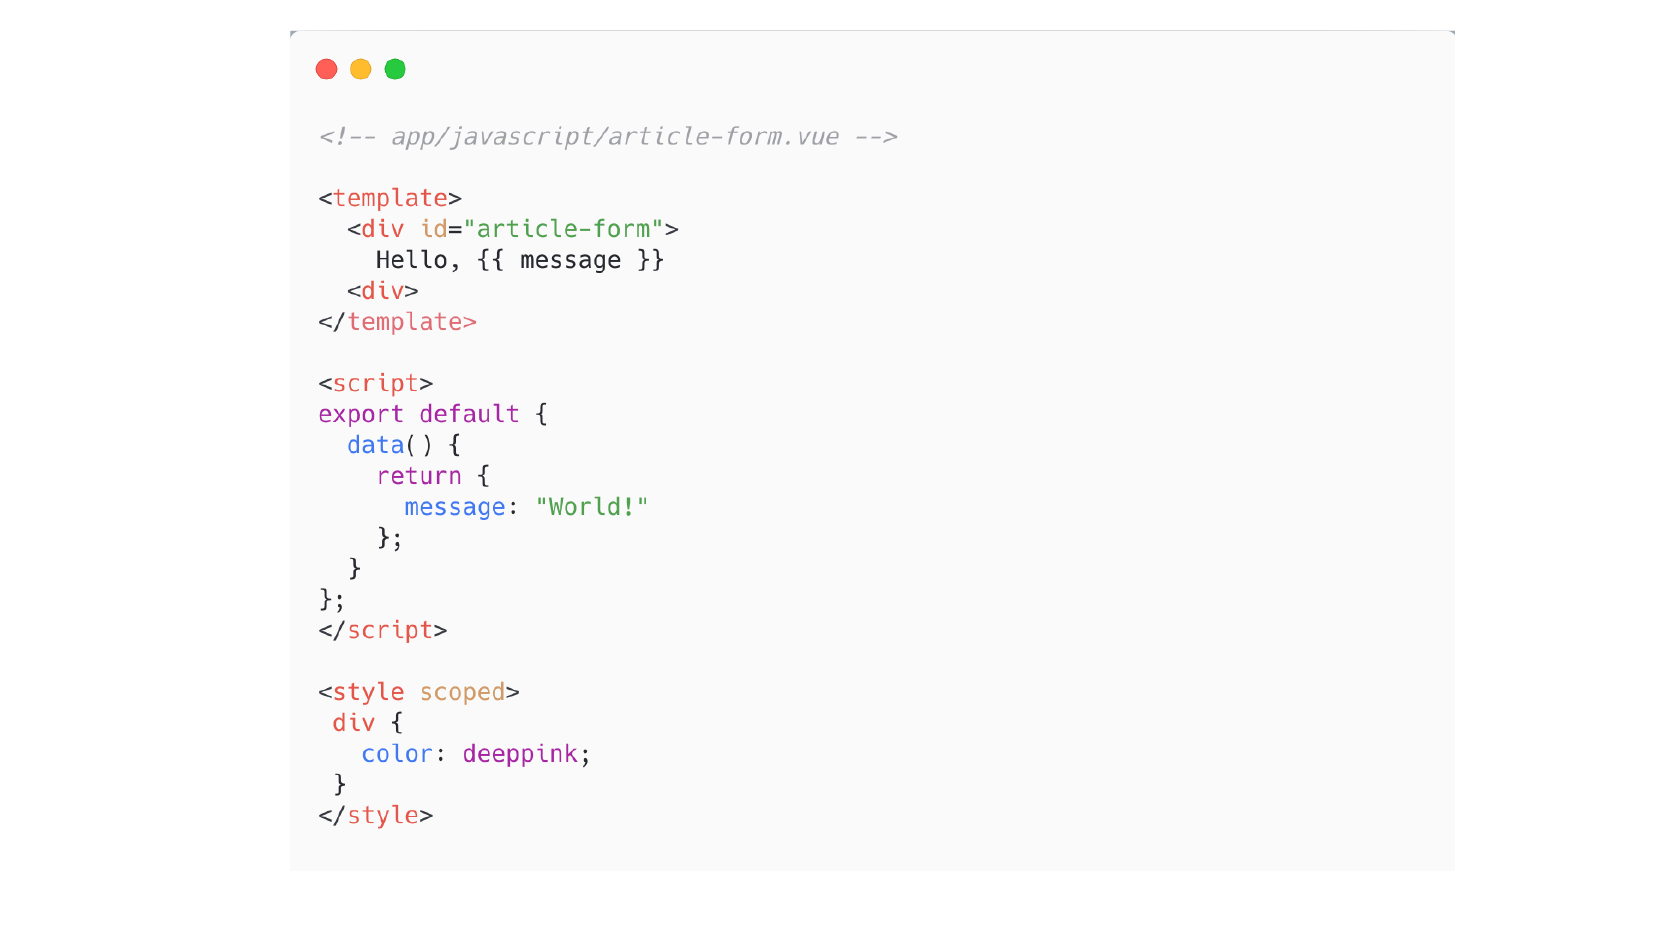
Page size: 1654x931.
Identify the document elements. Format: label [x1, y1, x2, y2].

picture [290, 30, 1456, 871]
